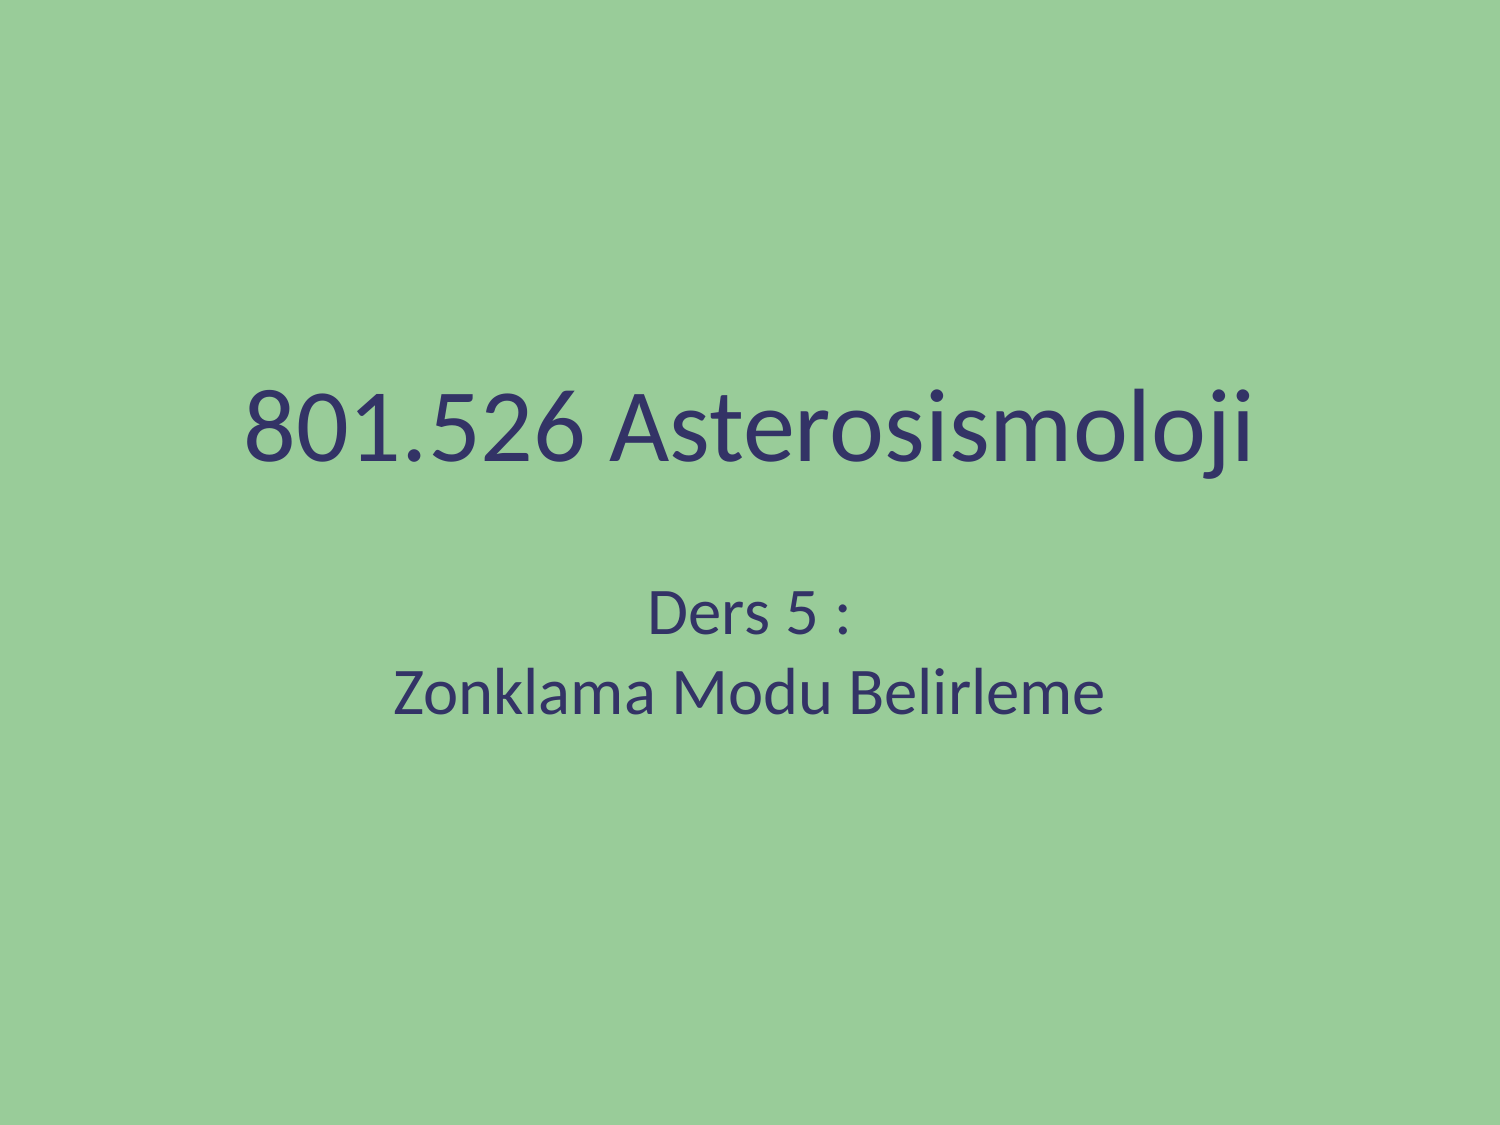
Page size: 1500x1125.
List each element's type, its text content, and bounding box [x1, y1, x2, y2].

title 801.526 Asterosismoloji [112, 349, 1388, 591]
subtitle Ders 5 : Zonklama Modu Belirleme [225, 560, 1275, 849]
